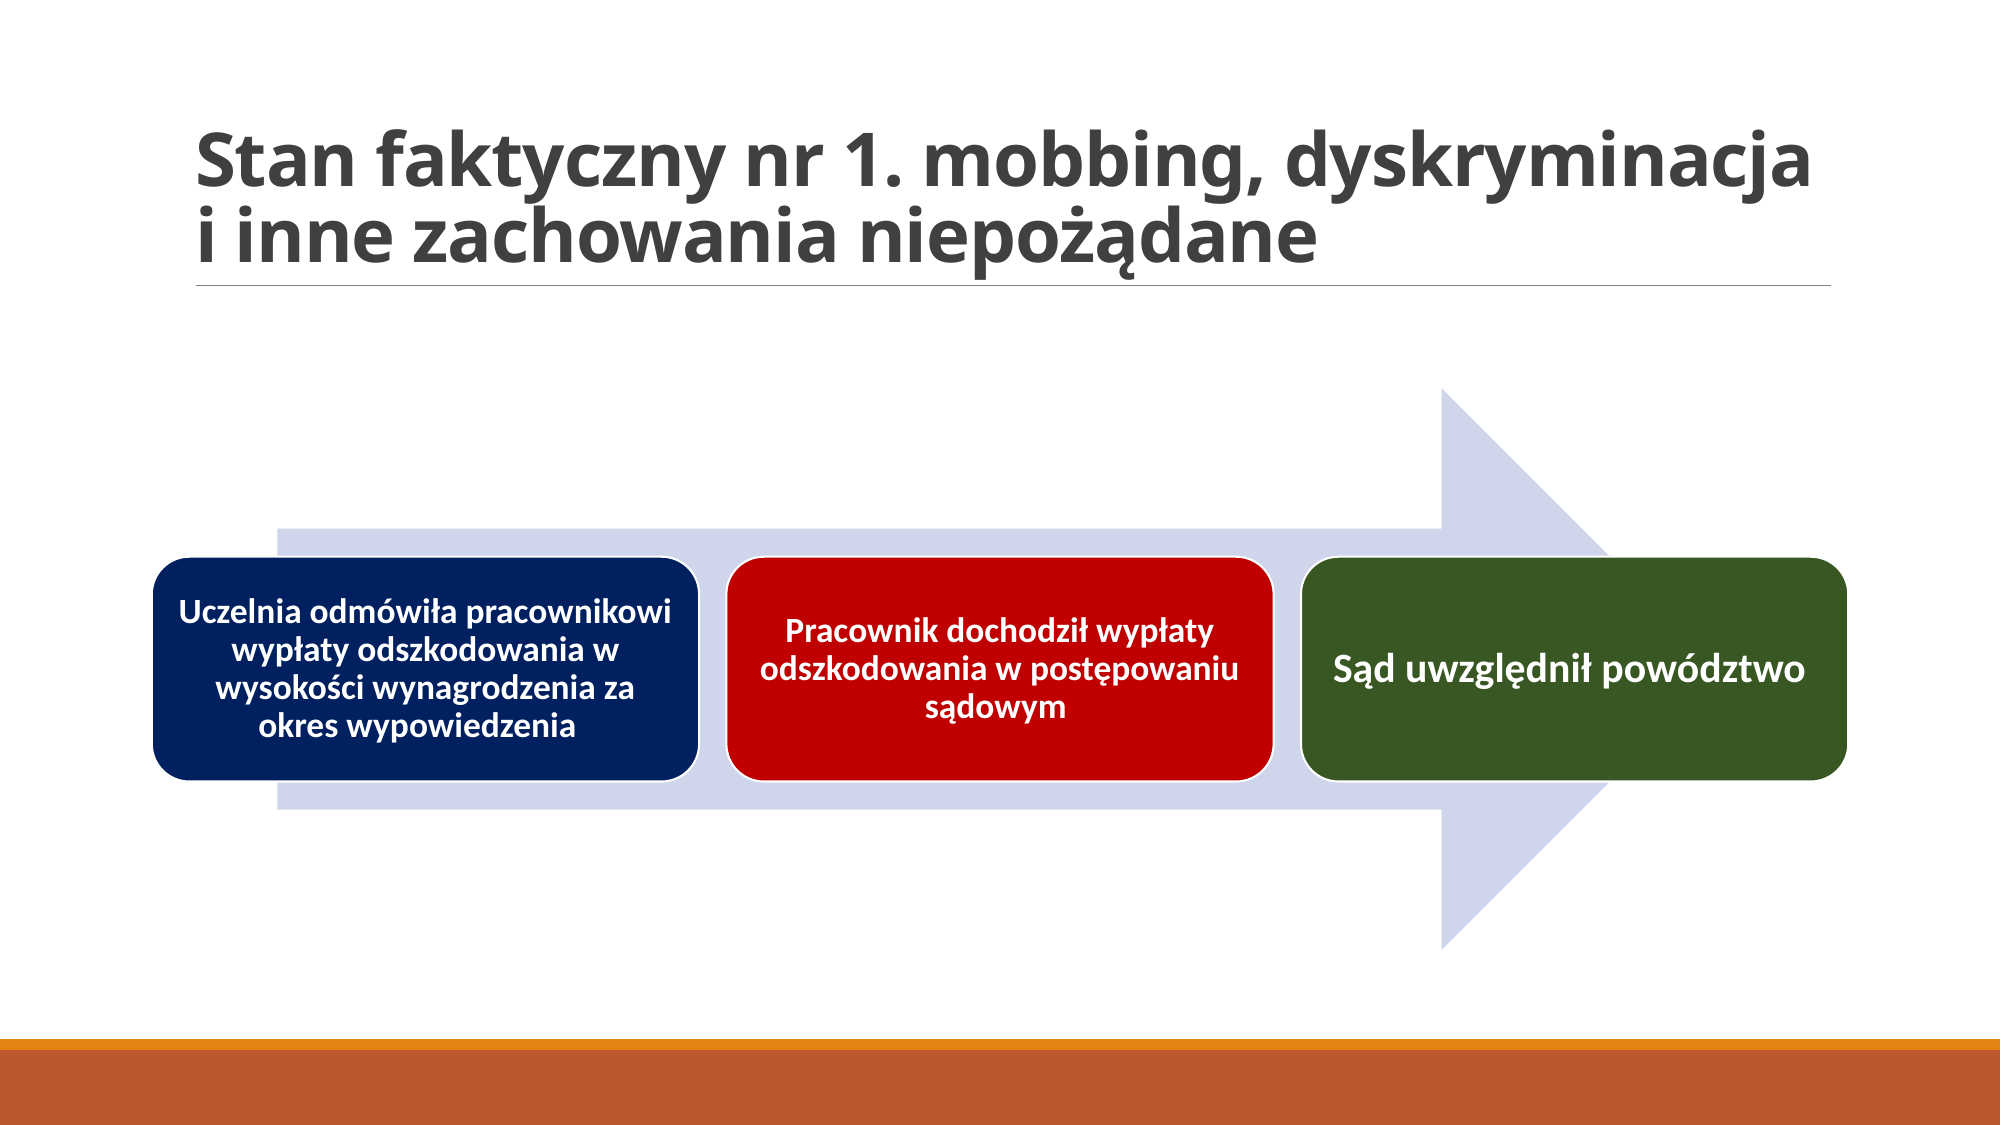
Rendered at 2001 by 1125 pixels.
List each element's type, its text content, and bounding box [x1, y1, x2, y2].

text_box Pracownik dochodził wypłaty odszkodowania w postępowaniu sądowym [726, 556, 1274, 782]
text_box [277, 388, 1610, 951]
text_box Sąd uwzględnił powództwo [1300, 556, 1849, 782]
title Stan faktyczny nr 1. mobbing, dyskryminacja i inne zachowania niepożądane [180, 47, 1831, 286]
text_box Uczelnia odmówiła pracownikowi wypłaty odszkodowania w wysokości wynagrodzenia za okres wypowiedzenia [151, 556, 700, 782]
